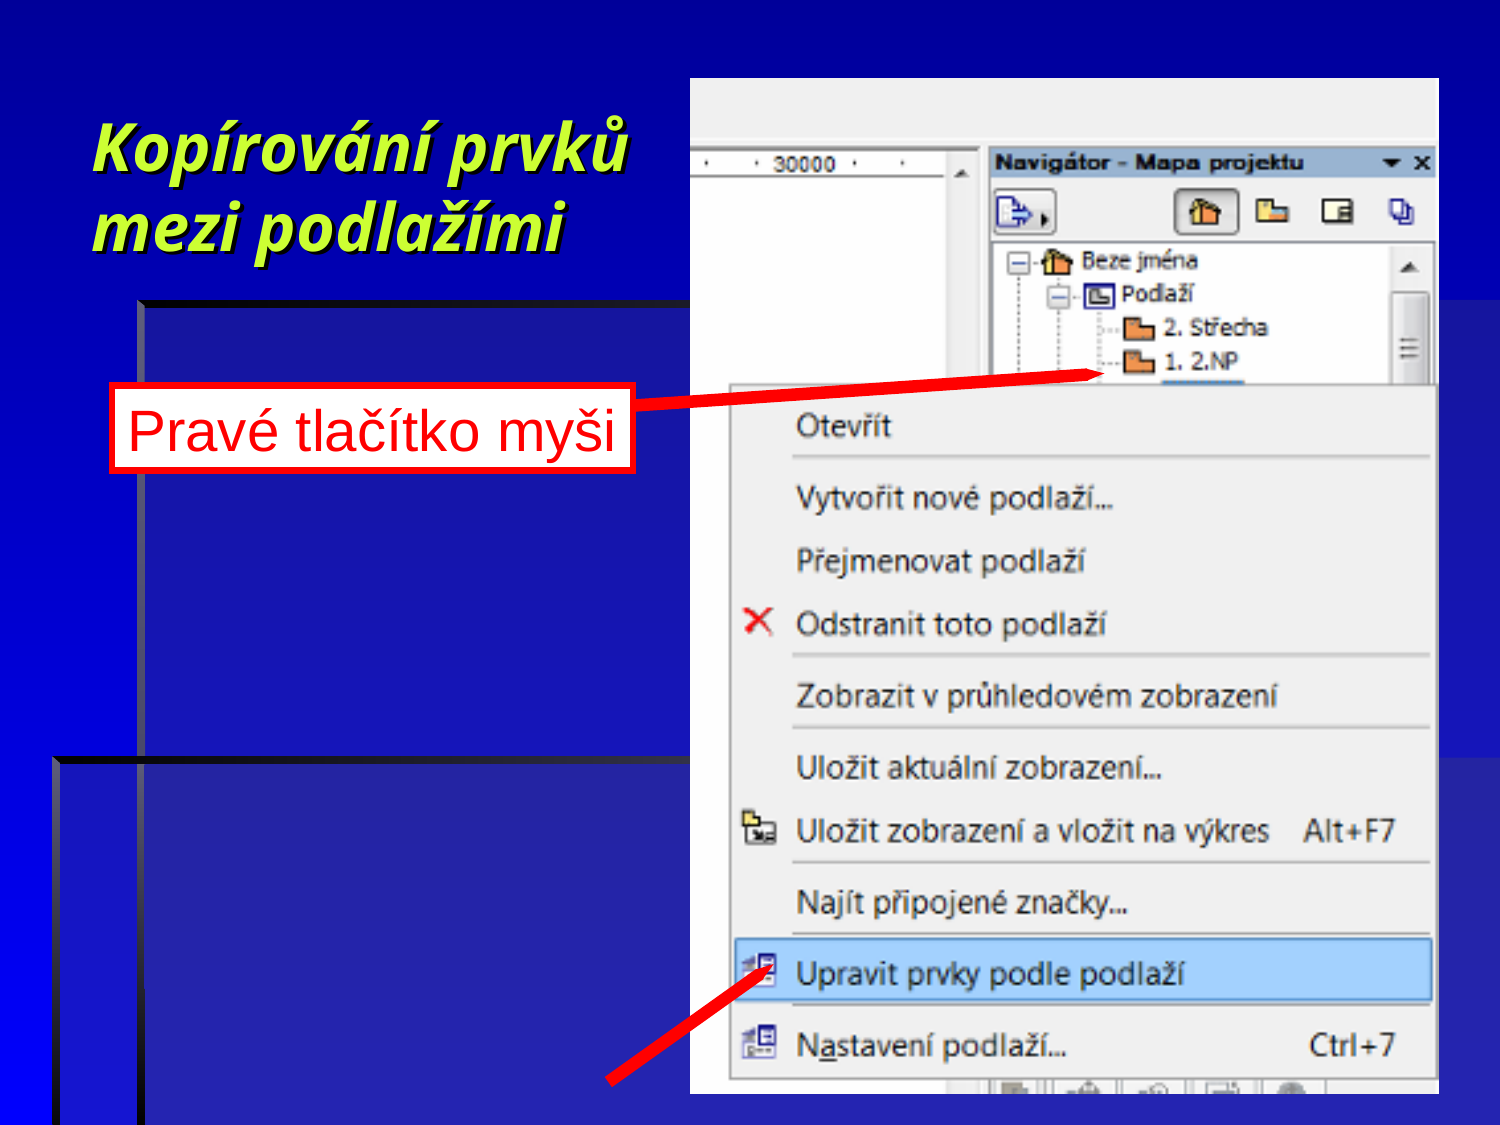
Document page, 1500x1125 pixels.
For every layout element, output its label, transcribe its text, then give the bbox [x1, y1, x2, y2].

picture [690, 78, 1439, 1094]
title Kopírování prvků mezi podlažími [76, 42, 656, 327]
text_box Pravé tlačítko myši [112, 385, 633, 471]
text_box <číslo> [1137, 1024, 1450, 1103]
